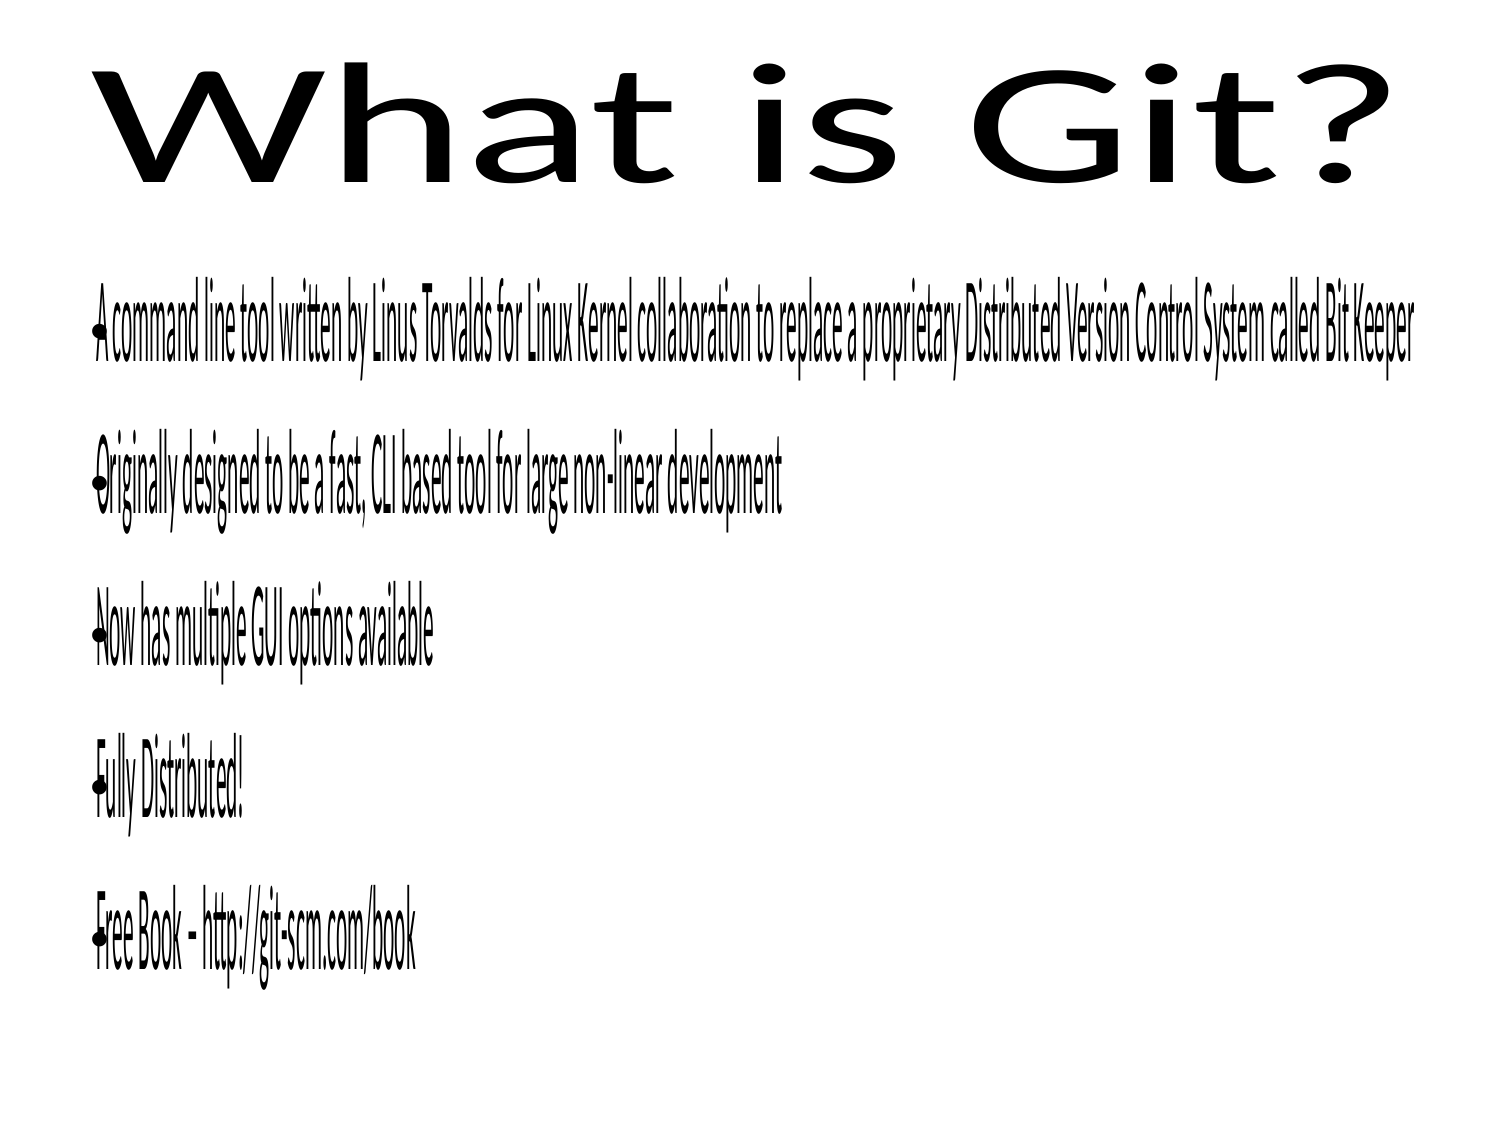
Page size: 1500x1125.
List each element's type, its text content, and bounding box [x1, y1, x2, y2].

title What is Git? [75, 45, 1426, 233]
list A command line tool written by Linus Torvalds for Linux Kernel collaboration to replace a proprietary Distributed Version Control System called Bit Keeper Originally designed to be a fast, CLI based tool for large non-linear development Now has multiple GUI options available Fully Distributed! Free Book – http://git-scm.com/book [75, 262, 1426, 1005]
